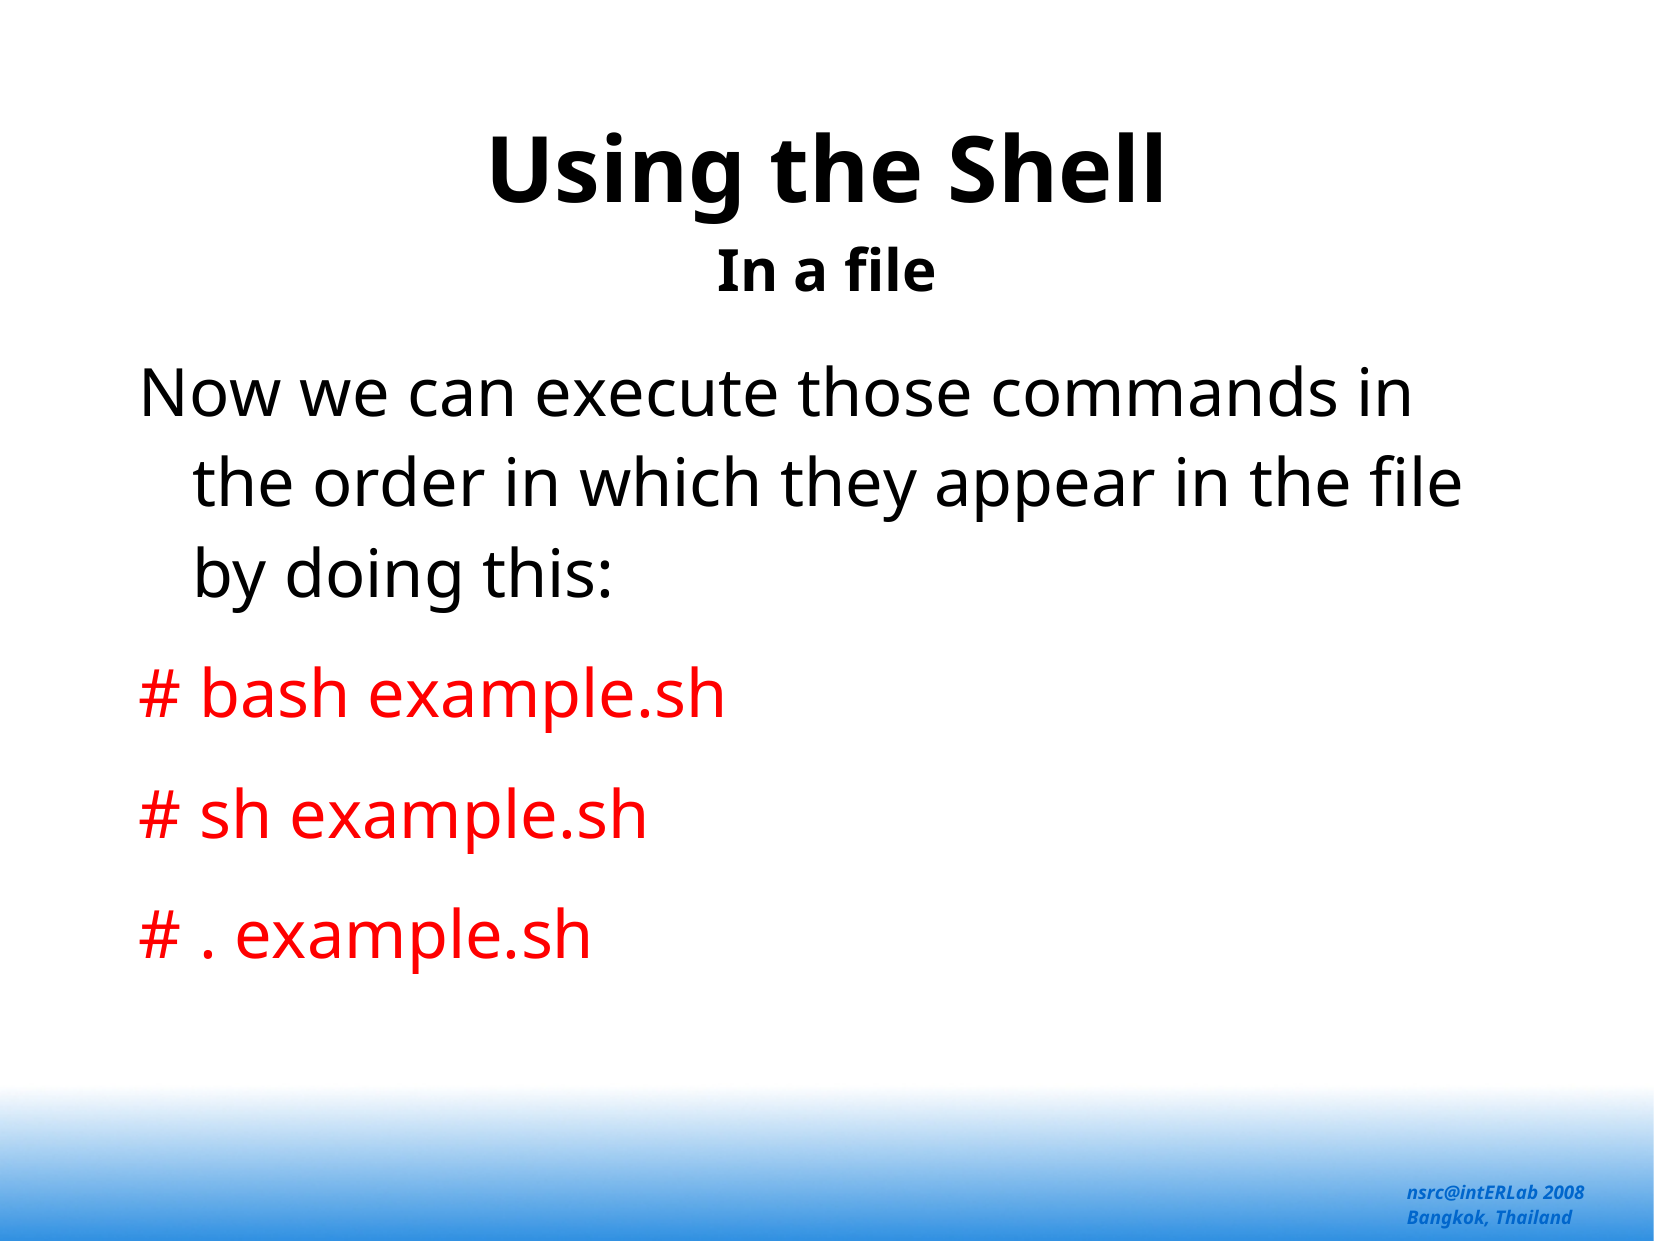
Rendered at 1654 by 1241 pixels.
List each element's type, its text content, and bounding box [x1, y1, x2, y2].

list Now we can execute those commands in the order in which they appear in the file by doing this: # bash example.sh # sh example.sh # . example.sh [121, 344, 1534, 1127]
title Using the Shell In a file [121, 102, 1534, 310]
picture [0, 1083, 1654, 1241]
